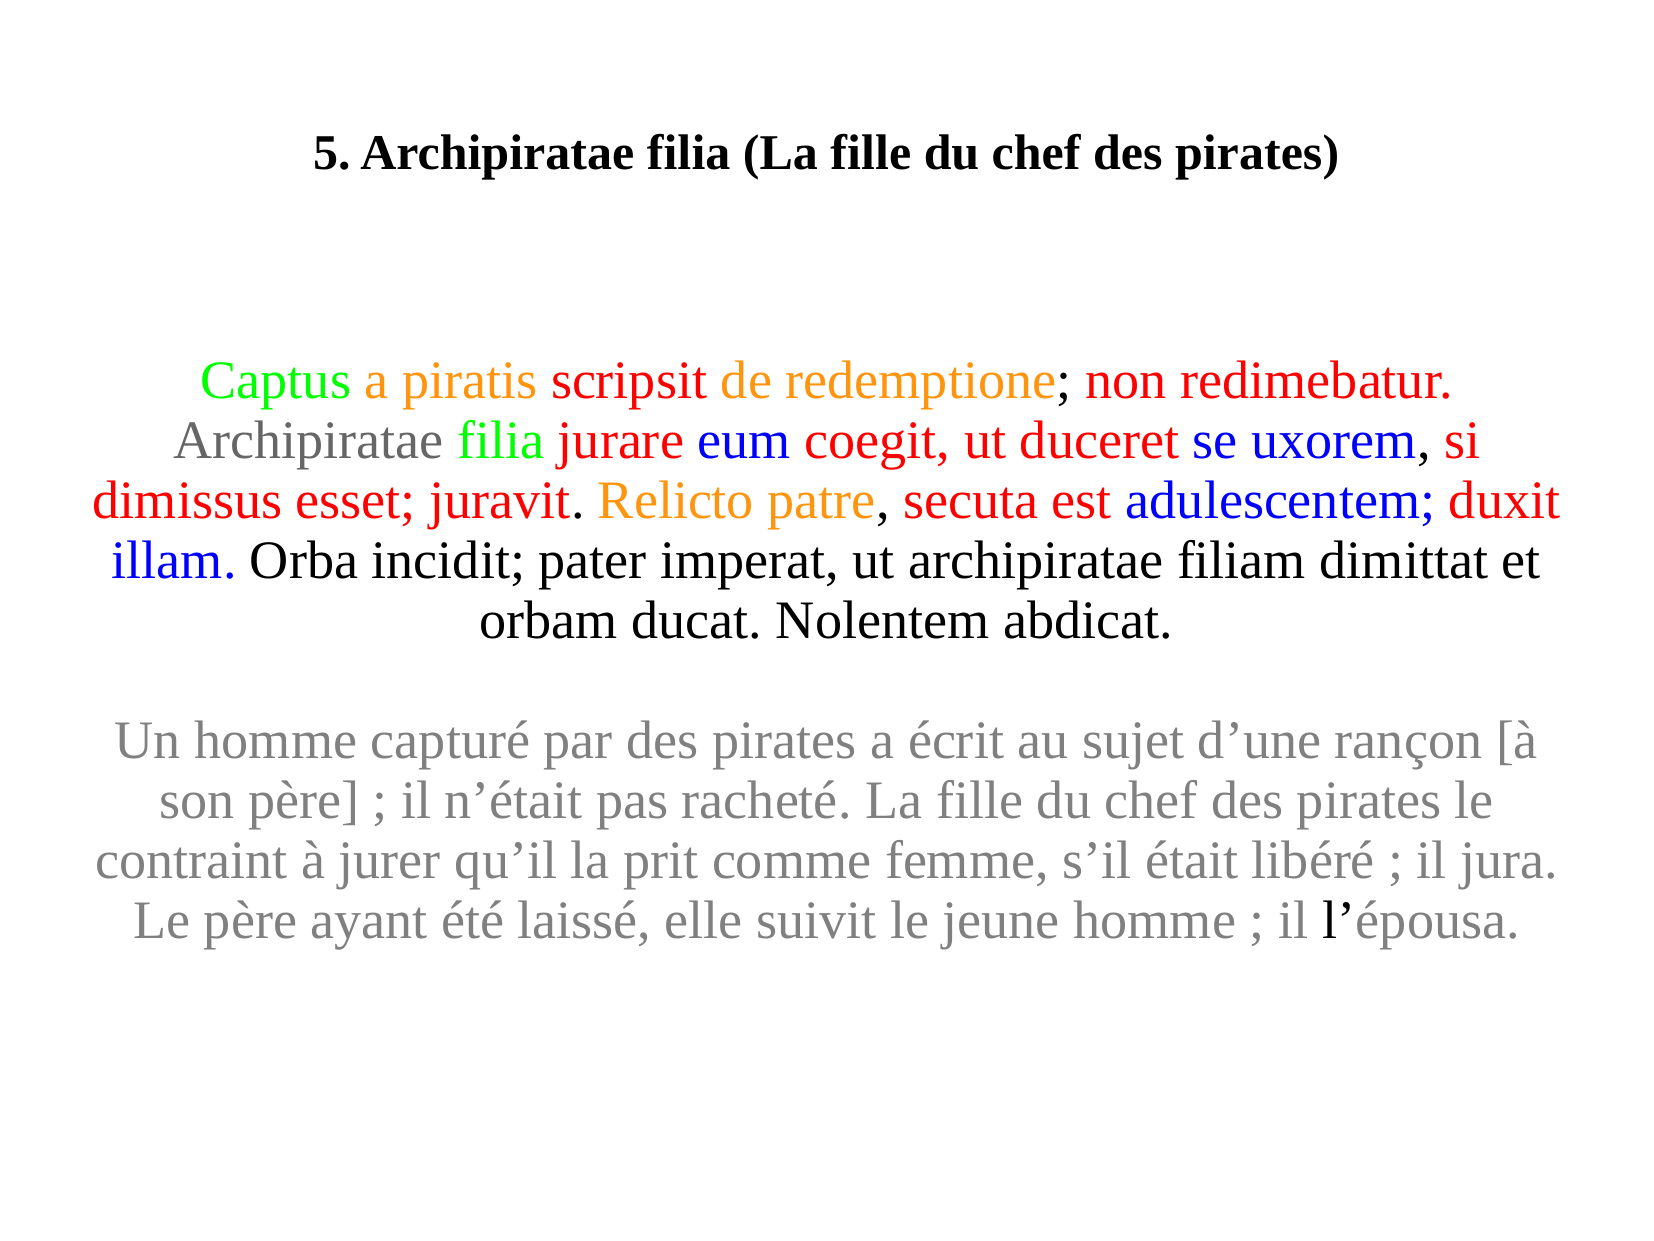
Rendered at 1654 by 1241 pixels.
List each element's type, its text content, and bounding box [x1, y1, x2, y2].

subtitle Captus a piratis scripsit de redemptione; non redimebatur. Archipiratae filia jurare eum coegit, ut duceret se uxorem, si dimissus esset; juravit. Relicto patre, secuta est adulescentem; duxit illam. Orba incidit; pater imperat, ut archipiratae filiam dimittat et orbam ducat. Nolentem abdicat. Un homme capturé par des pirates a écrit au sujet d’une rançon [à son père] ; il n’était pas racheté. La fille du chef des pirates le contraint à jurer qu’il la prit comme femme, s’il était libéré ; il jura. Le père ayant été laissé, elle suivit le jeune homme ; il l’épousa. [82, 290, 1571, 1010]
title 5. Archipiratae filia (La fille du chef des pirates) [82, 49, 1571, 257]
